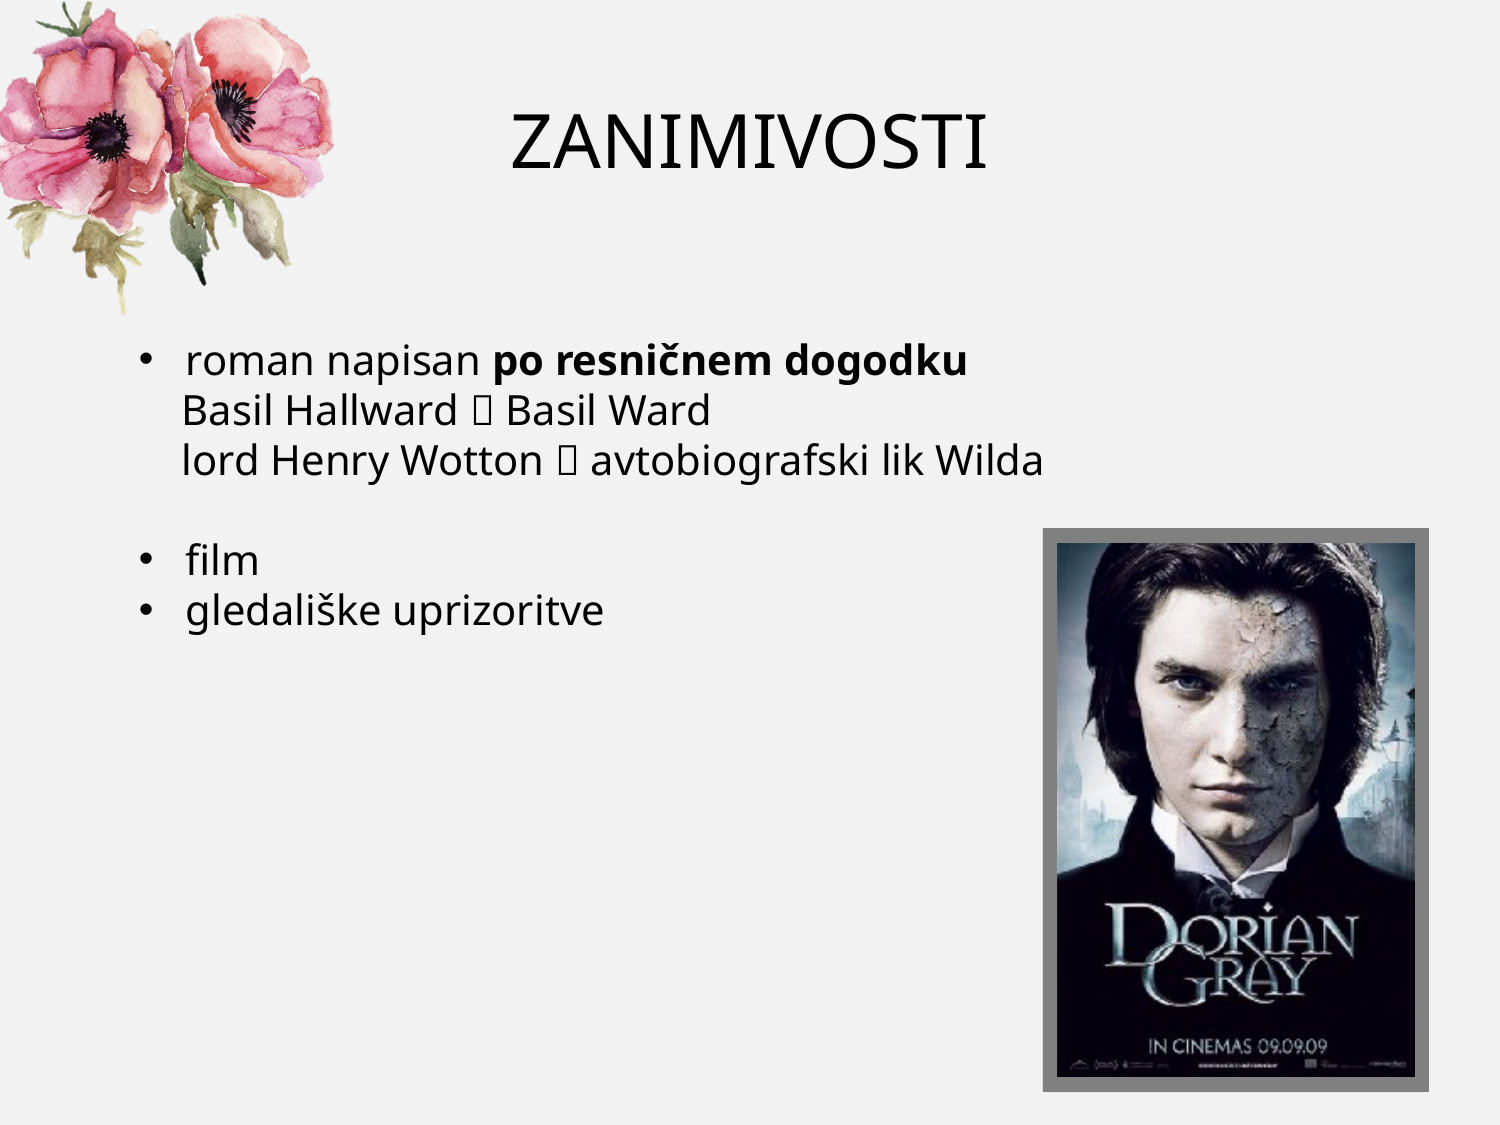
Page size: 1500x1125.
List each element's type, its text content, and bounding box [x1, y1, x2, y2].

picture [0, 0, 363, 315]
text_box roman napisan po resničnem dogodku Basil Hallward  Basil Ward lord Henry Wotton  avtobiografski lik Wilda film gledališke uprizoritve [123, 326, 1459, 642]
picture [1057, 542, 1415, 1078]
title ZANIMIVOSTI [75, 45, 1425, 233]
